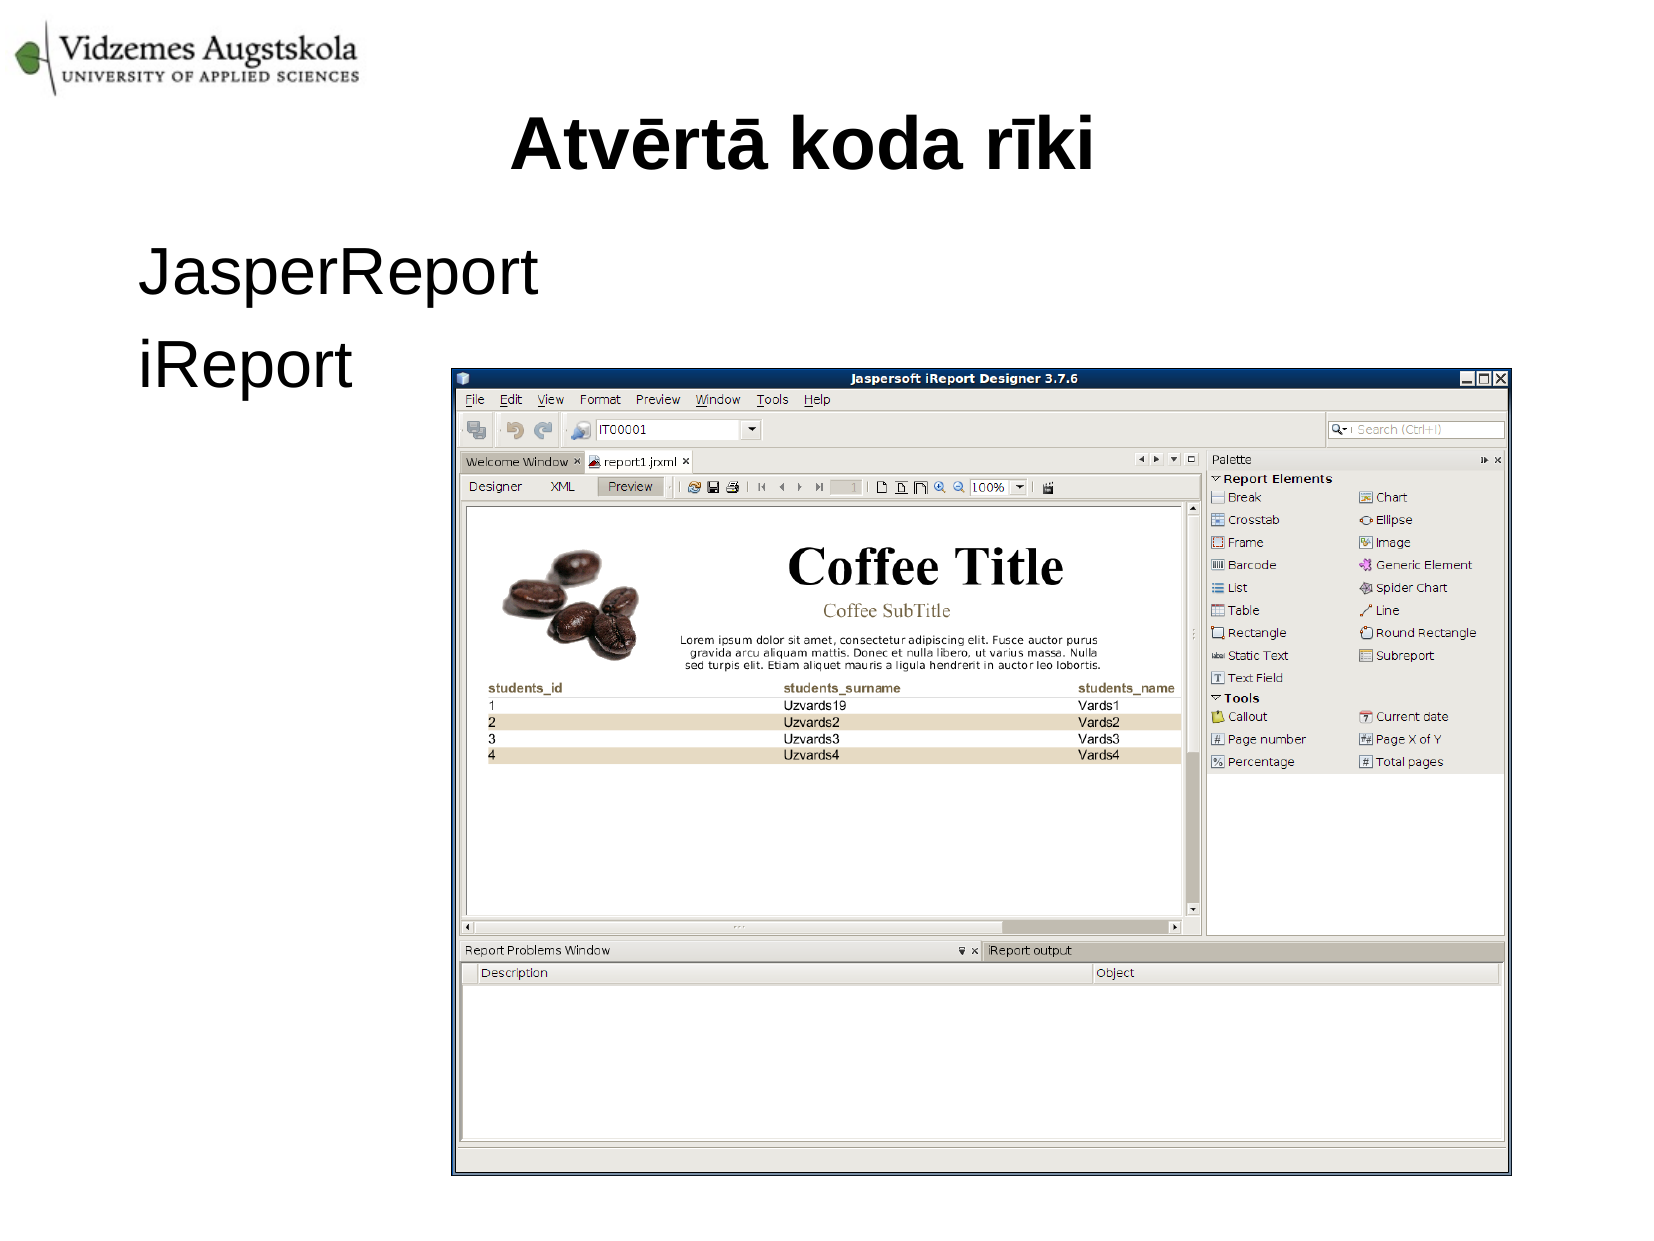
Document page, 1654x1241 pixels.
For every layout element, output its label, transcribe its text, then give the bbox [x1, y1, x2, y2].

list JasperReport iReport [82, 236, 1569, 1107]
title Atvērtā koda rīki [94, 103, 1512, 188]
picture [5, 2, 368, 113]
picture [451, 368, 1512, 1176]
